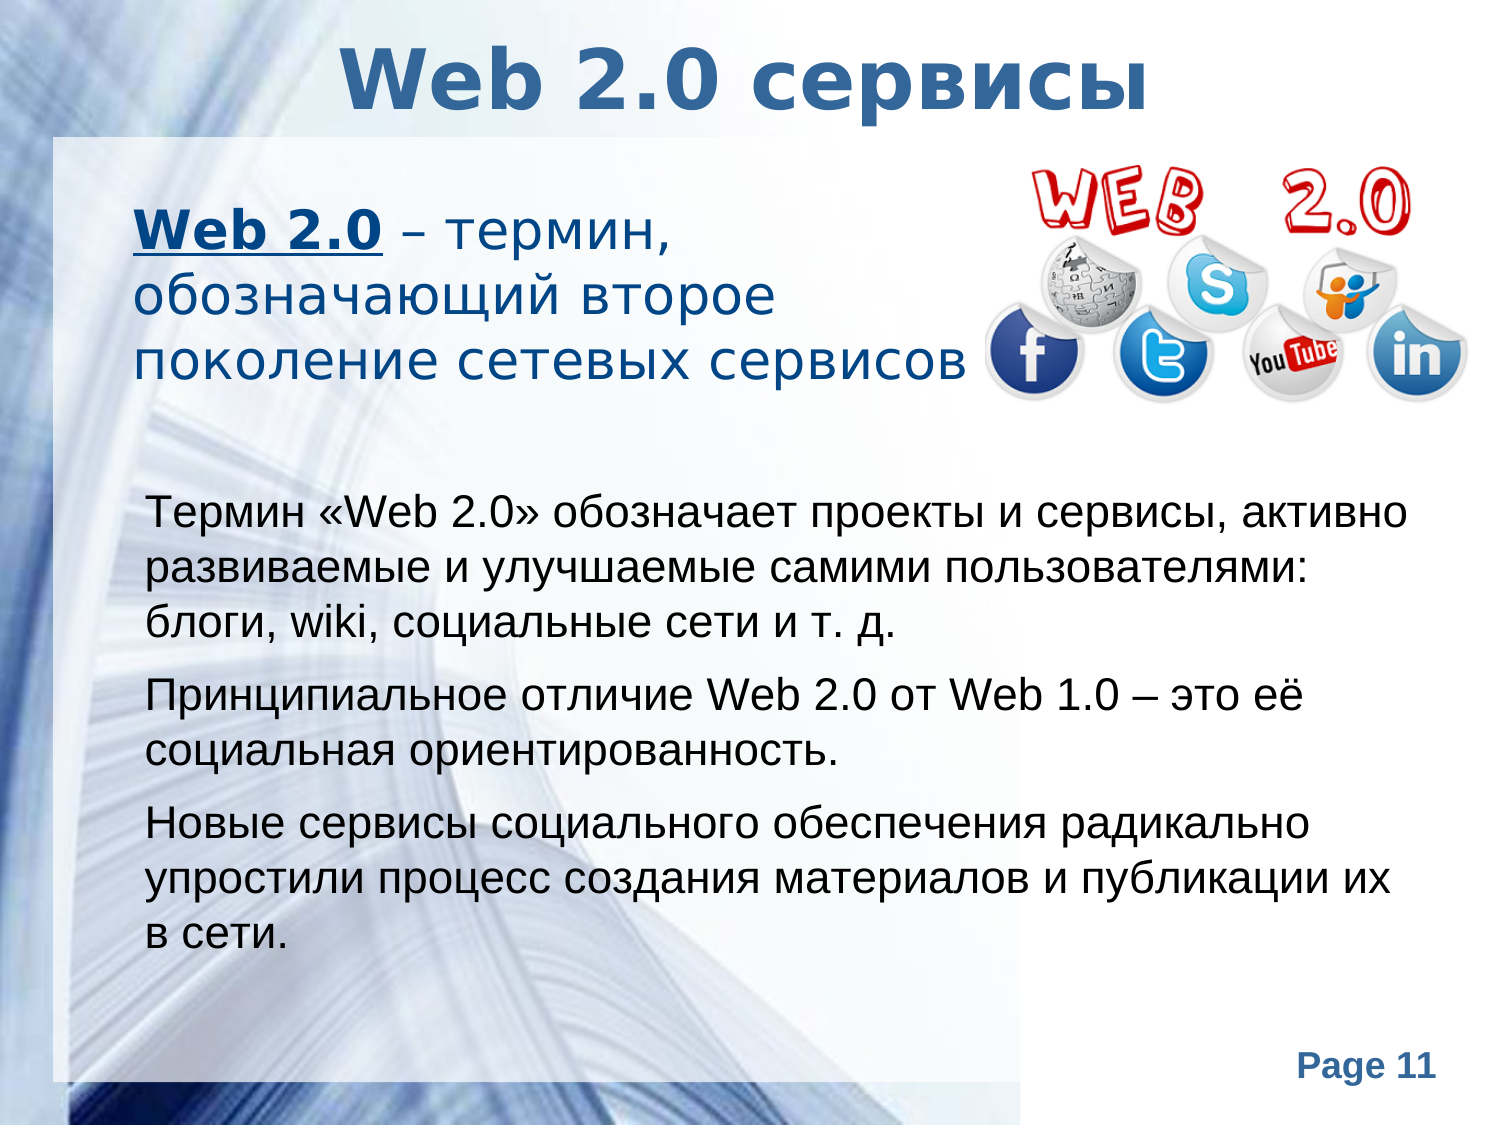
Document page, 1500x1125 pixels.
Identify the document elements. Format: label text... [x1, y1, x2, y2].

picture [0, 0, 1500, 1125]
text_box Web 2.0 – термин, обозначающий второе поколение сетевых сервисов [118, 188, 1075, 595]
text_box Web 2.0 сервисы [322, 19, 1167, 134]
text_box Термин «Web 2.0» обозначает проекты и сервисы, активно развиваемые и улучшаемые самими пользователями: блоги, wiki, социальные сети и т. д. Принципиальное отличие Web 2.0 от Web 1.0 – это её социальная ориентированность. Новые сервисы социального обеспечения радикально упростили процесс создания материалов и публикации их в сети. [129, 474, 1441, 965]
